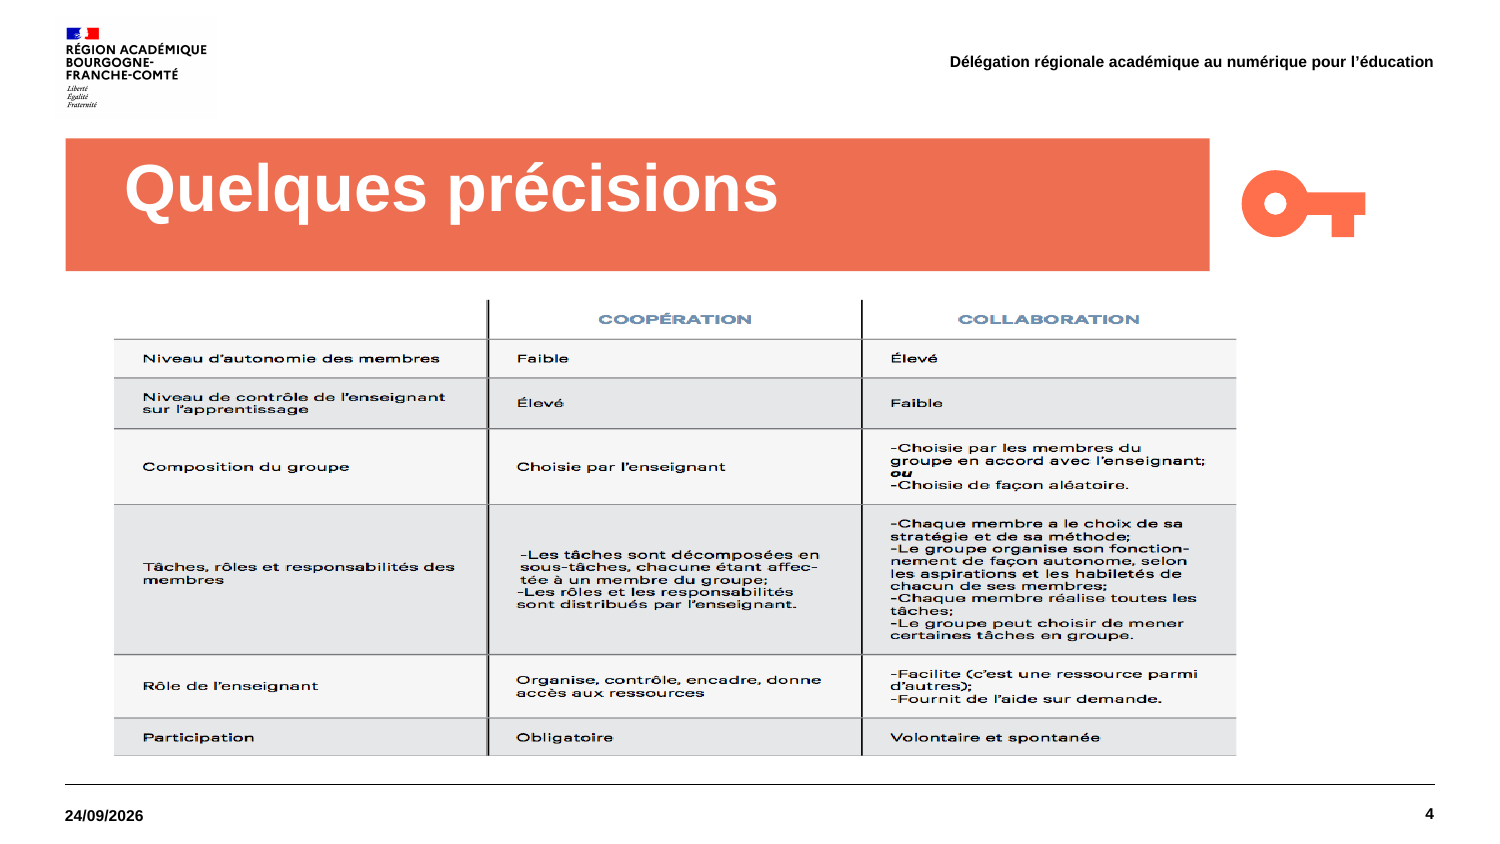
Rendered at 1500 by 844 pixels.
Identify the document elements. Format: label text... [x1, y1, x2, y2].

text_box Quelques précisions [65, 138, 1210, 272]
text_box [1241, 170, 1366, 238]
text_box Délégation régionale académique au numérique pour l’éducation [470, 32, 1434, 90]
picture [55, 16, 218, 119]
text_box 03/02/2022 [64, 786, 251, 843]
picture [106, 283, 1241, 756]
text_box <numéro> [1213, 784, 1434, 843]
